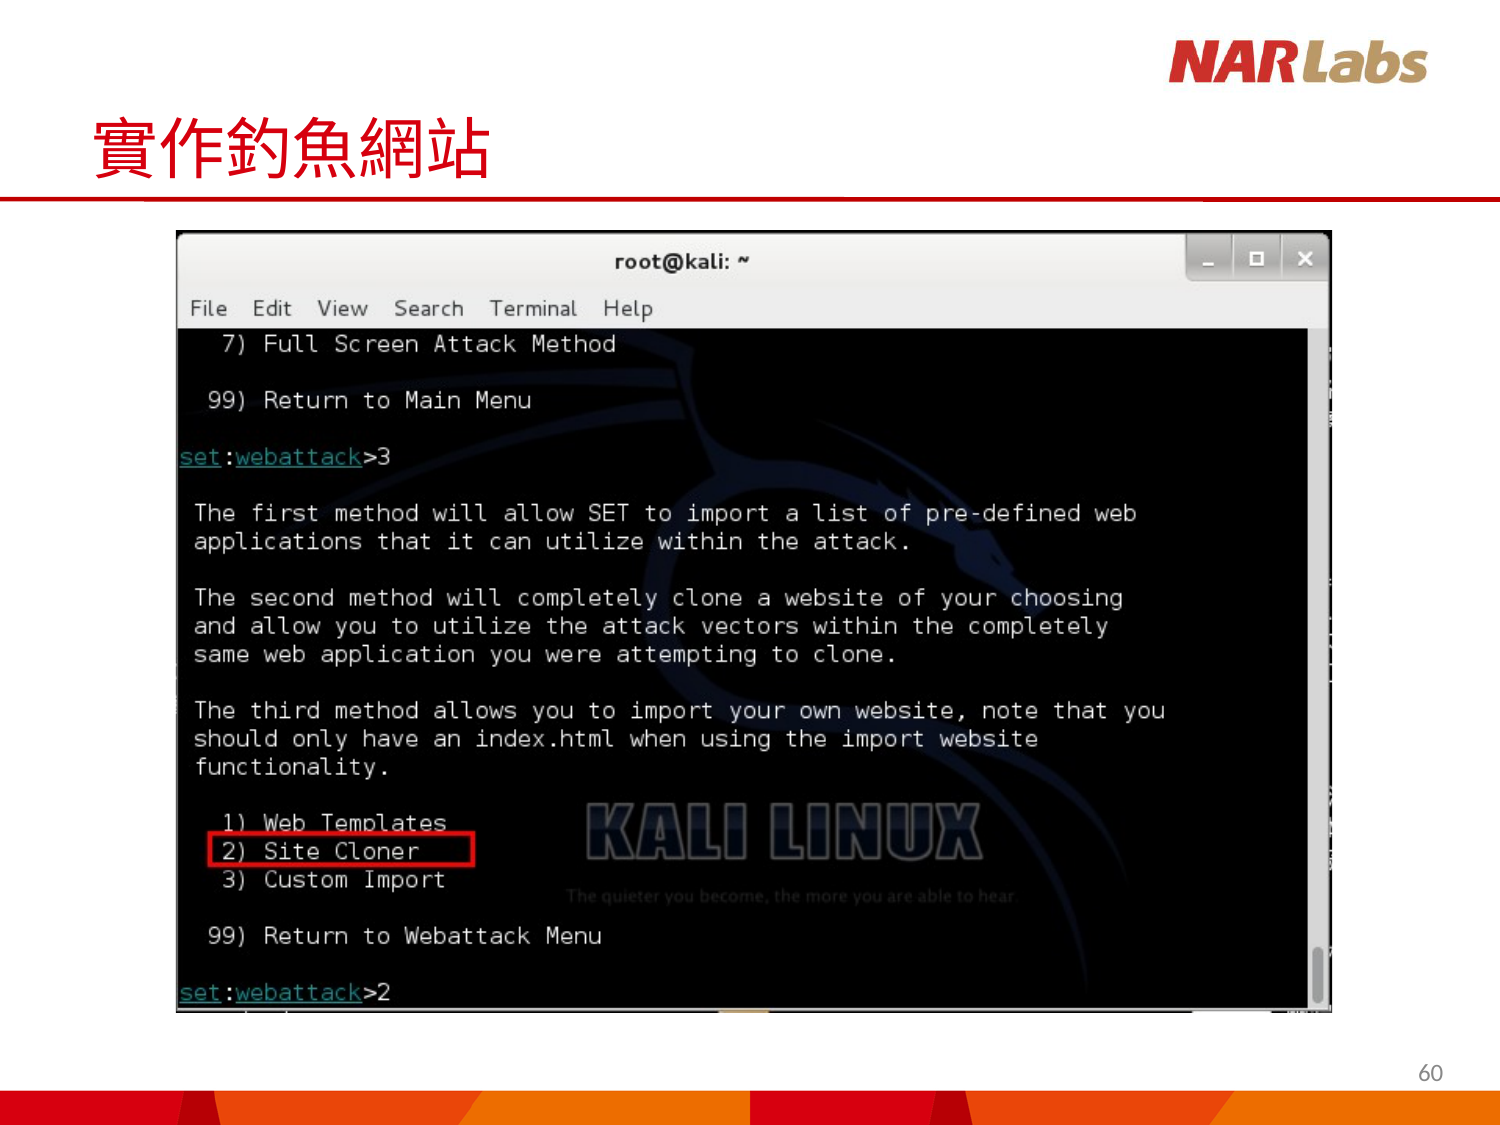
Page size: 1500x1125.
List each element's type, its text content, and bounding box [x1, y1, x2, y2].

text_box 60 [1416, 1056, 1446, 1090]
title 實作釣魚網站 [89, 107, 1411, 189]
text_box [176, 231, 1332, 1012]
